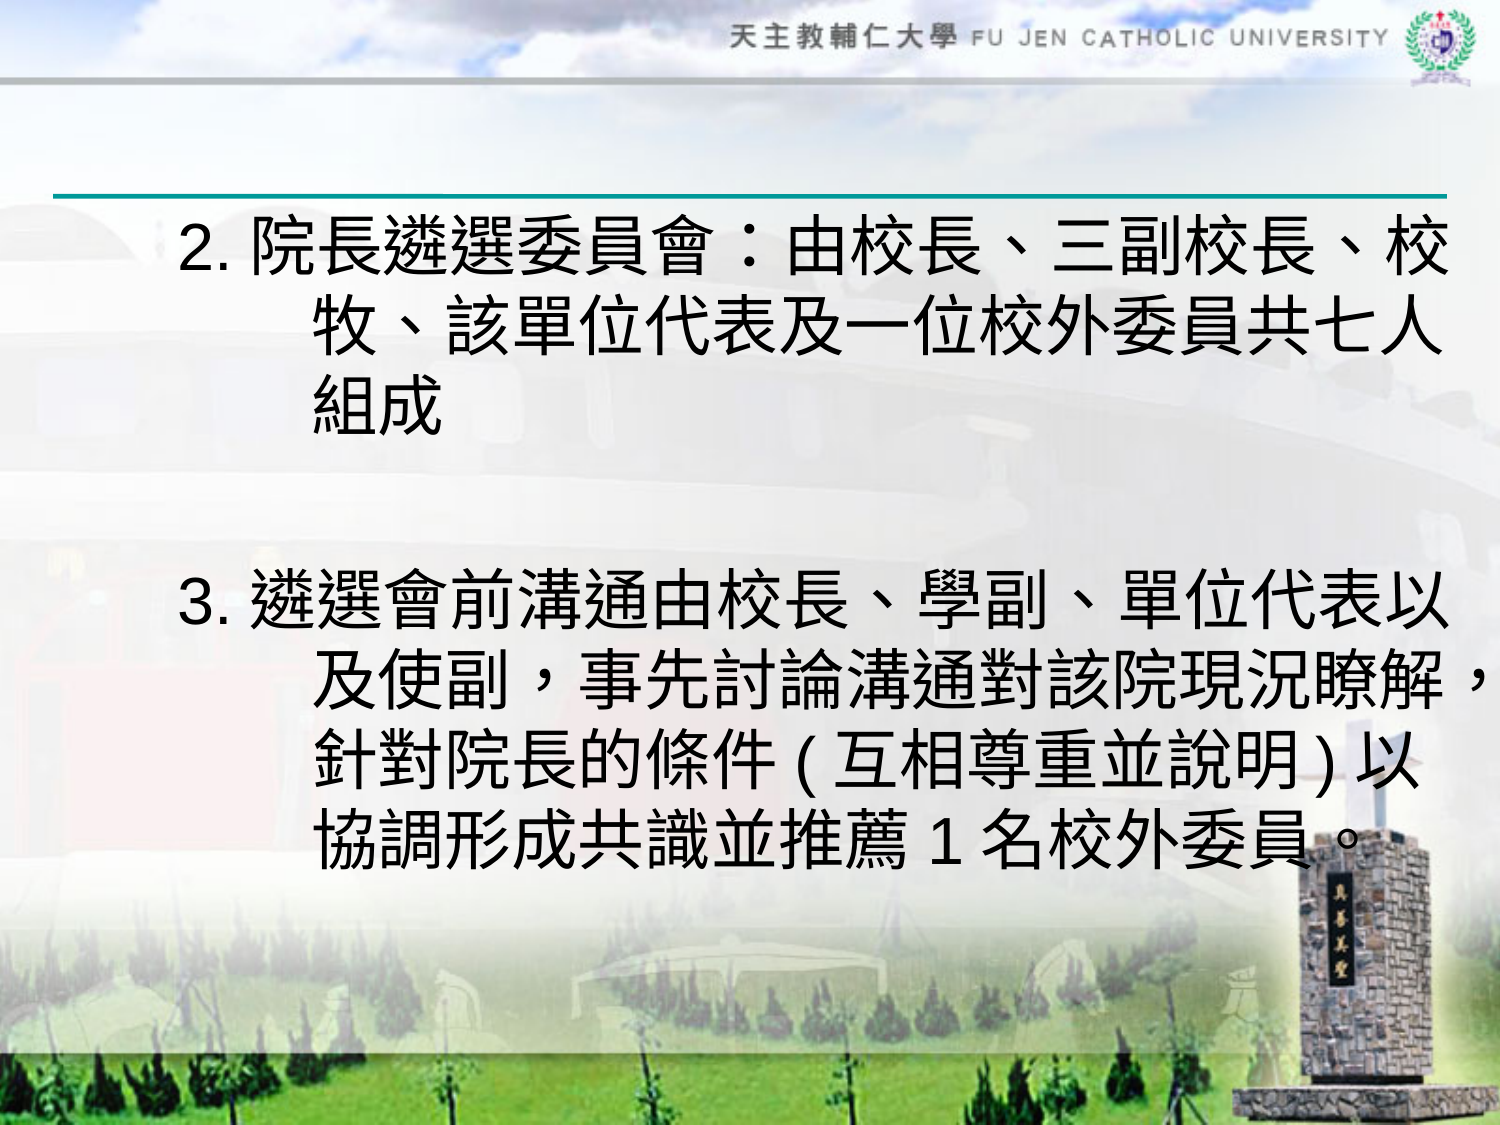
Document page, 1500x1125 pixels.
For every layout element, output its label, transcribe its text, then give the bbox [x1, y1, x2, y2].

list 2.院長遴選委員會：由校長、三副校長、校牧、該單位代表及一位校外委員共七人組成 3.遴選會前溝通由校長、學副、單位代表以及使副，事先討論溝通對該院現況瞭解，針對院長的條件(互相尊重並說明)以協調形成共識並推薦1名校外委員。 [29, 196, 1500, 1012]
